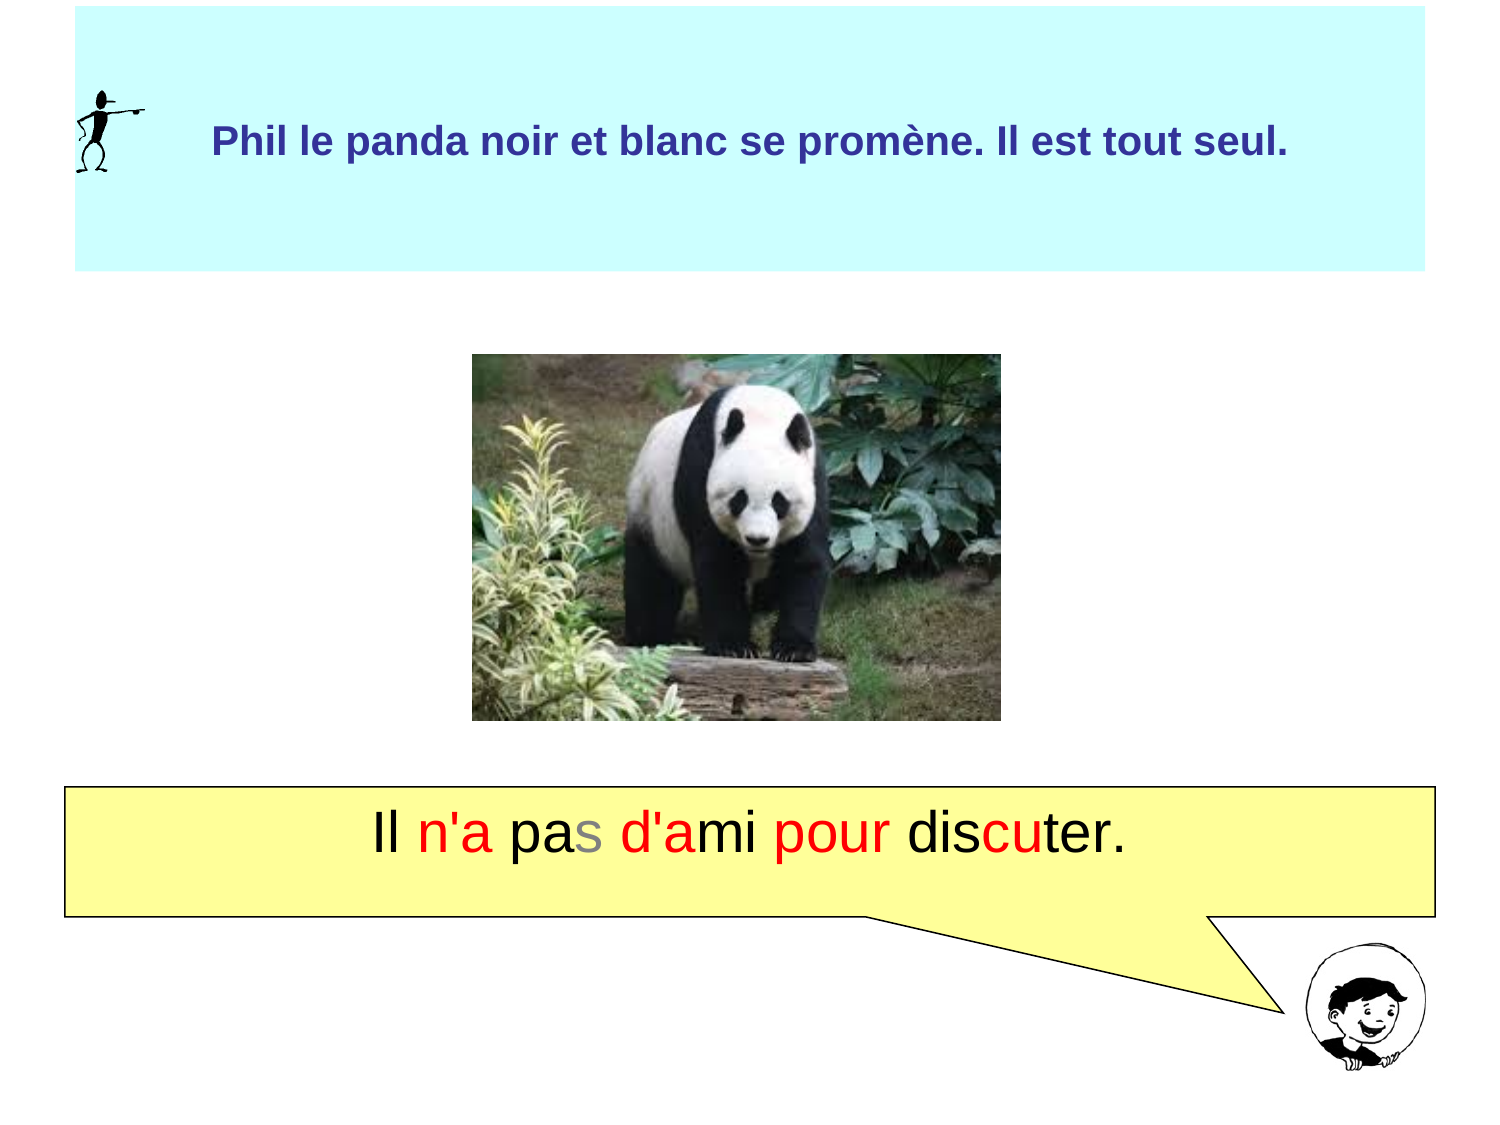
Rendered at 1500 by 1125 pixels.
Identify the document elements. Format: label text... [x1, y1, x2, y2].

text_box Il n'a pas d'ami pour discuter. [64, 786, 1436, 1014]
title Phil le panda noir et blanc se promène. Il est tout seul. [75, 6, 1426, 272]
picture [76, 90, 145, 173]
picture [1305, 940, 1426, 1071]
picture [472, 354, 1001, 721]
